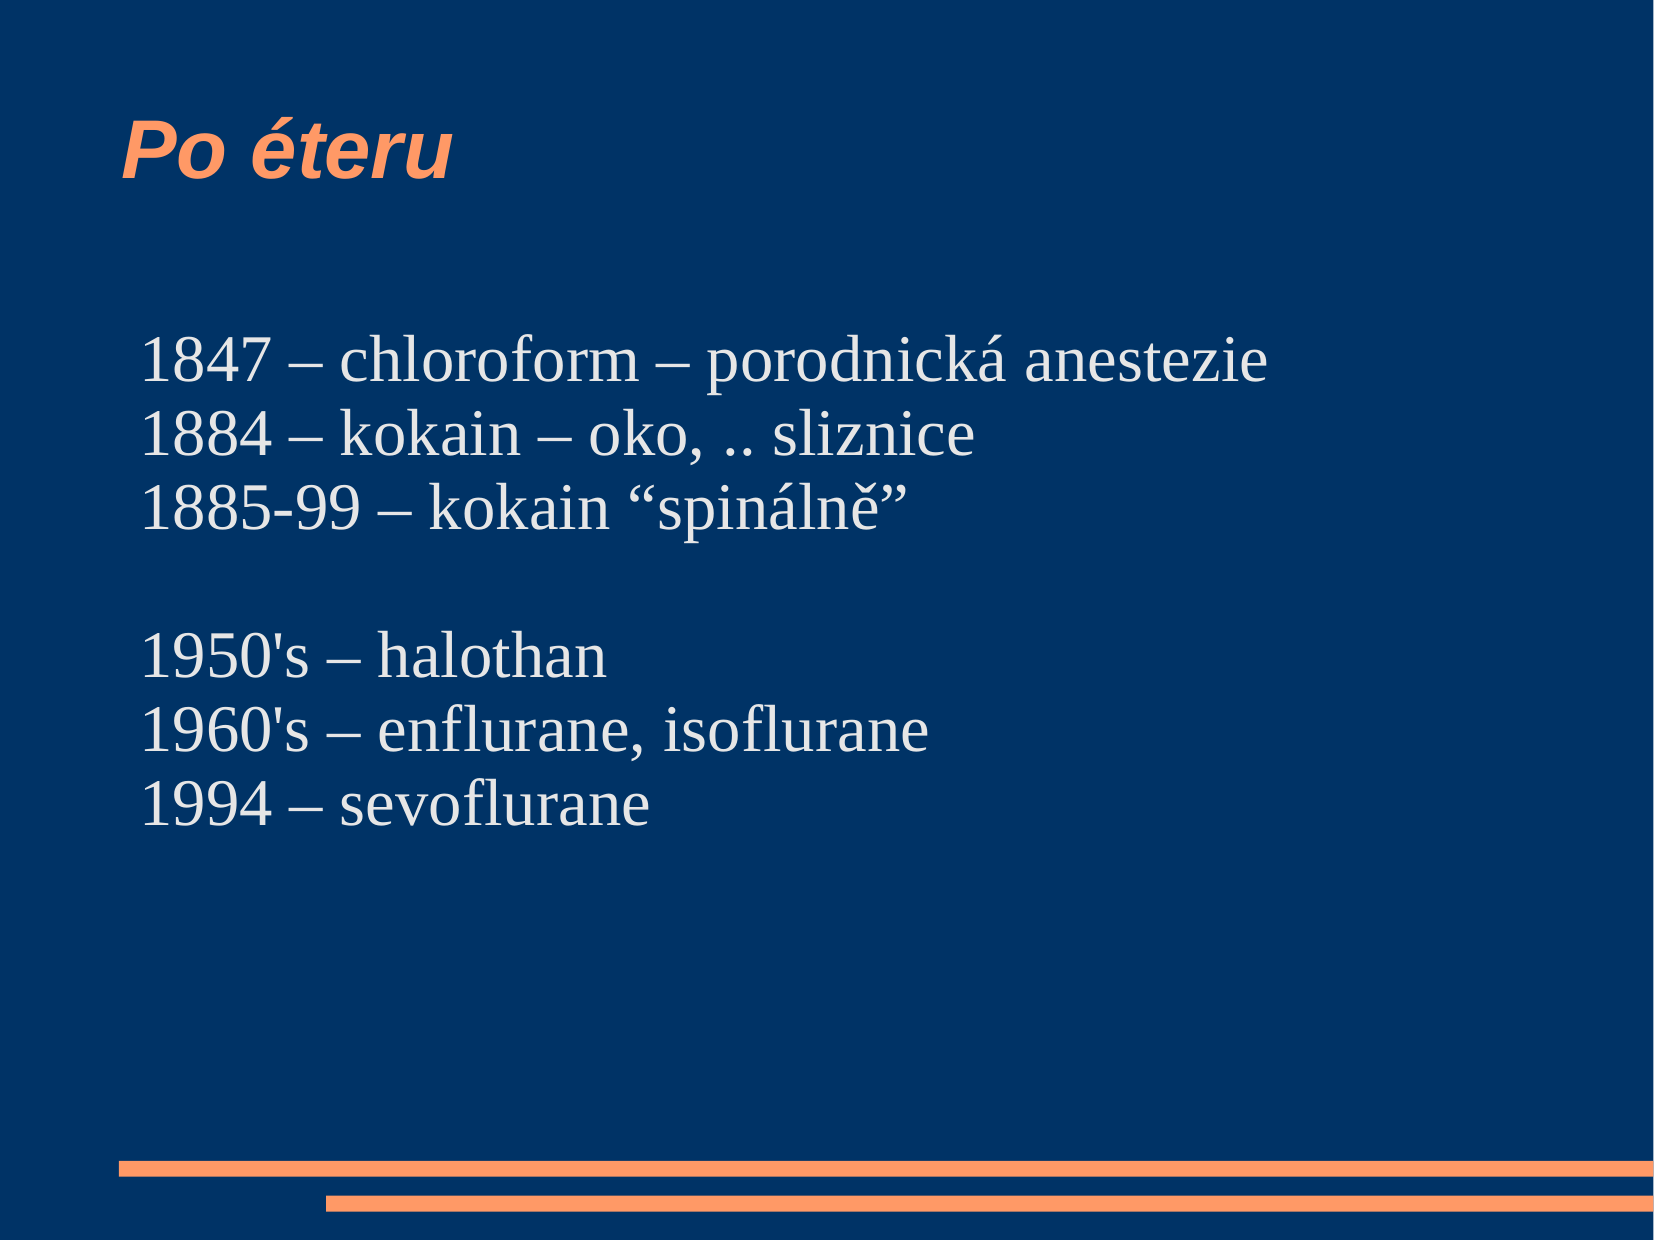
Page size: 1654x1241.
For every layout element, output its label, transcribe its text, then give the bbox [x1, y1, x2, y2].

title Po éteru [121, 46, 1534, 254]
list 1847 – chloroform – porodnická anestezie 1884 – kokain – oko, .. sliznice 1885-99 – kokain “spinálně” 1950's – halothan 1960's – enflurane, isoflurane 1994 – sevoflurane [121, 322, 1561, 1132]
